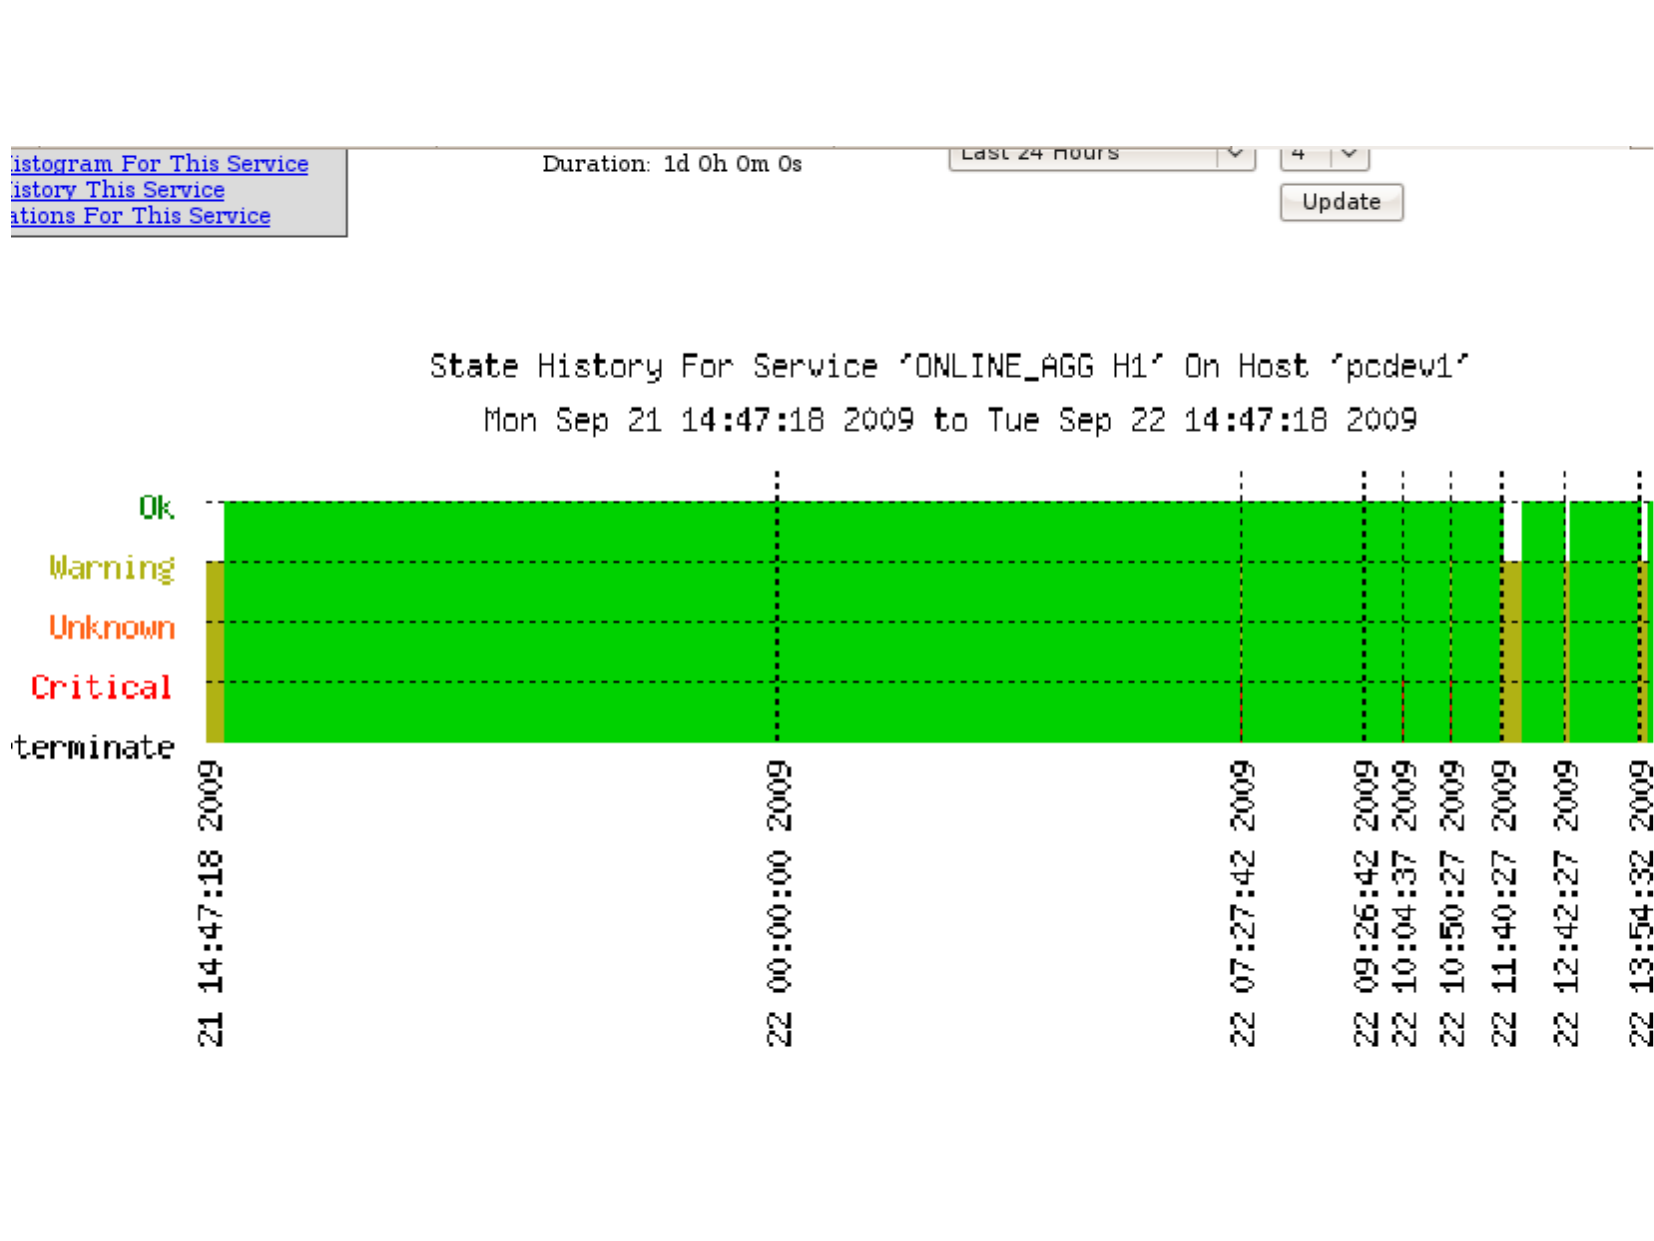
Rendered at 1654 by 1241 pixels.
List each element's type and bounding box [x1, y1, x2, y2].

picture [11, 146, 1654, 1053]
